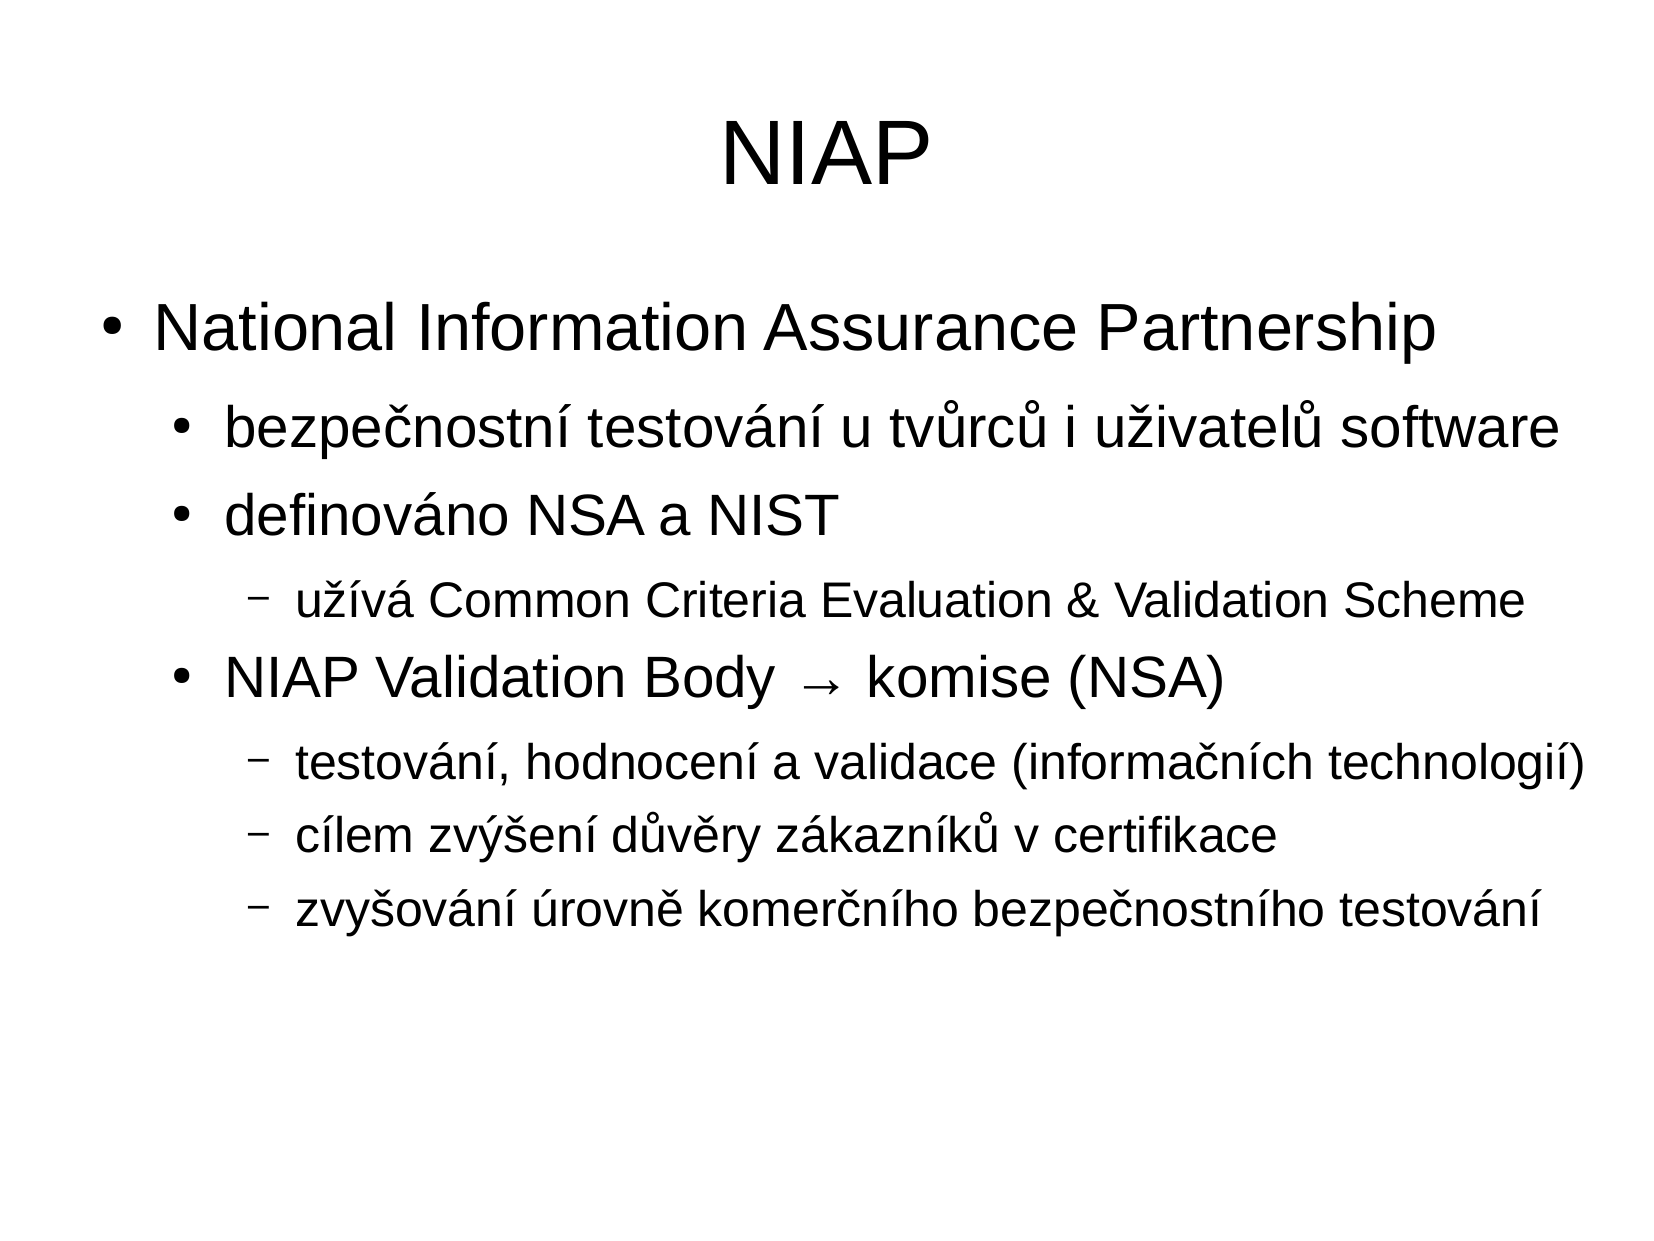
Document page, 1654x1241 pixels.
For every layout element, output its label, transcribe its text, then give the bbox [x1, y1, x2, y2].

list National Information Assurance Partnership bezpečnostní testování u tvůrců i uživatelů software definováno NSA a NIST užívá Common Criteria Evaluation & Validation Scheme NIAP Validation Body → komise (NSA) testování, hodnocení a validace (informačních technologií) cílem zvýšení důvěry zákazníků v certifikace zvyšování úrovně komerčního bezpečnostního testování [82, 290, 1625, 1010]
title NIAP [82, 49, 1571, 257]
